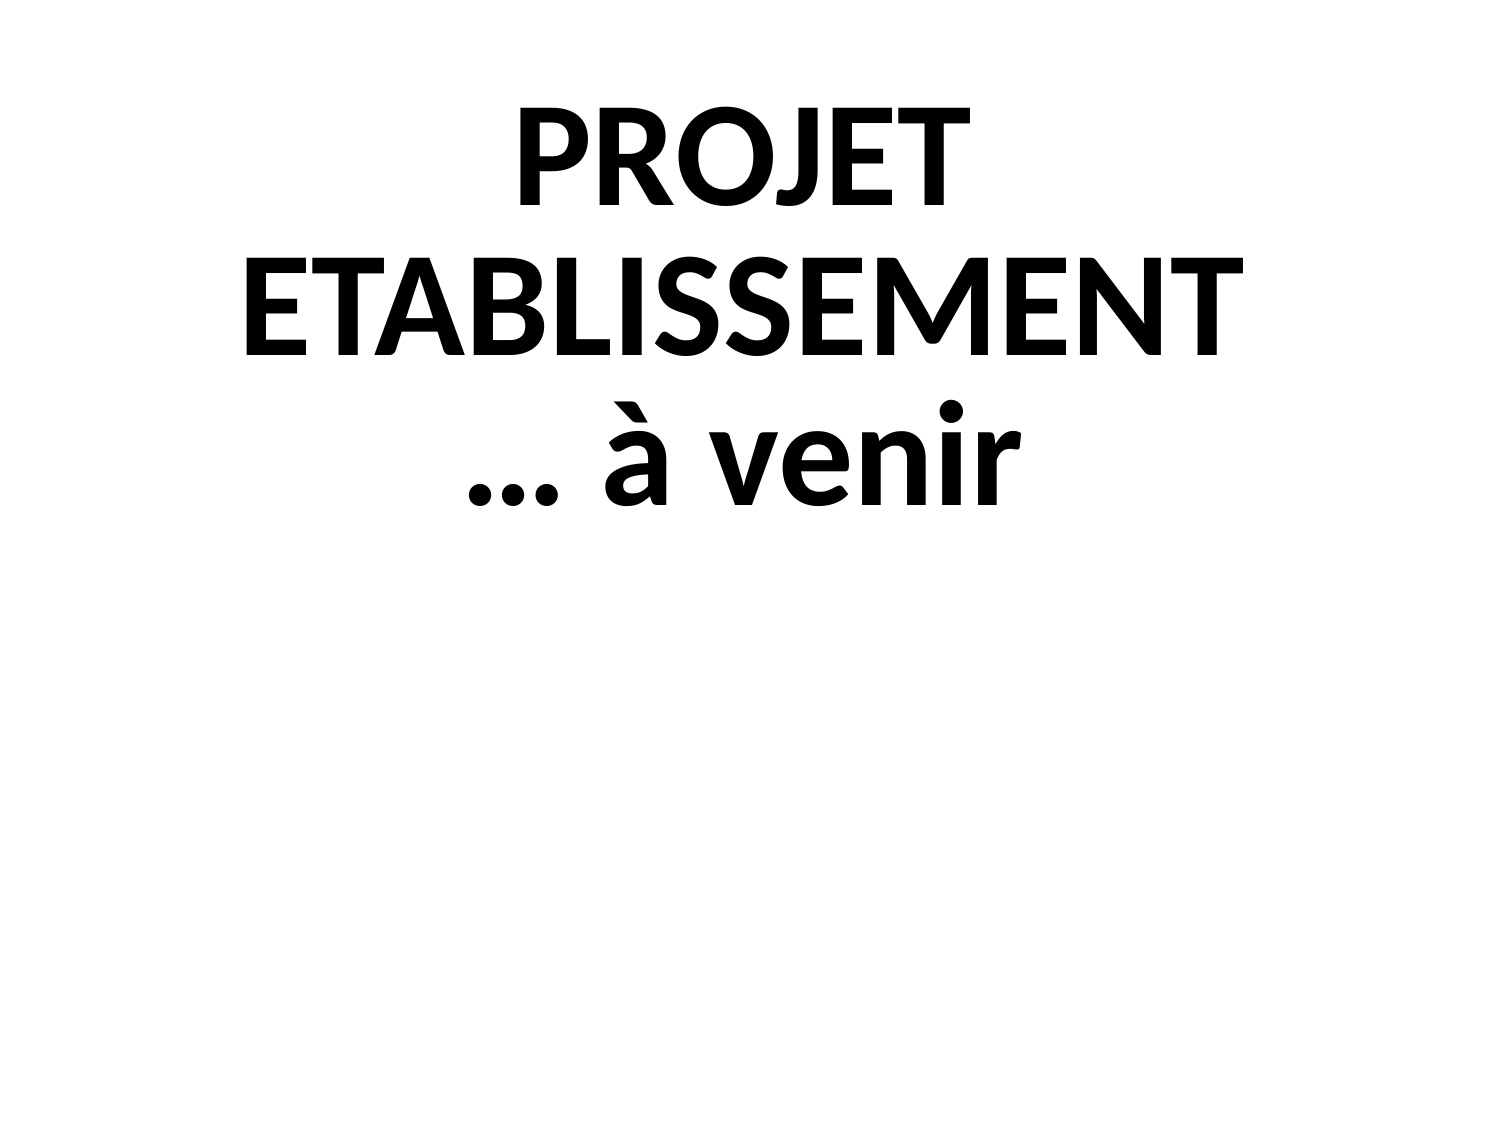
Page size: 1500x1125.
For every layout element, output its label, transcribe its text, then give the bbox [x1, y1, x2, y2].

title PROJET ETABLISSEMENT … à venir [67, 93, 1418, 544]
